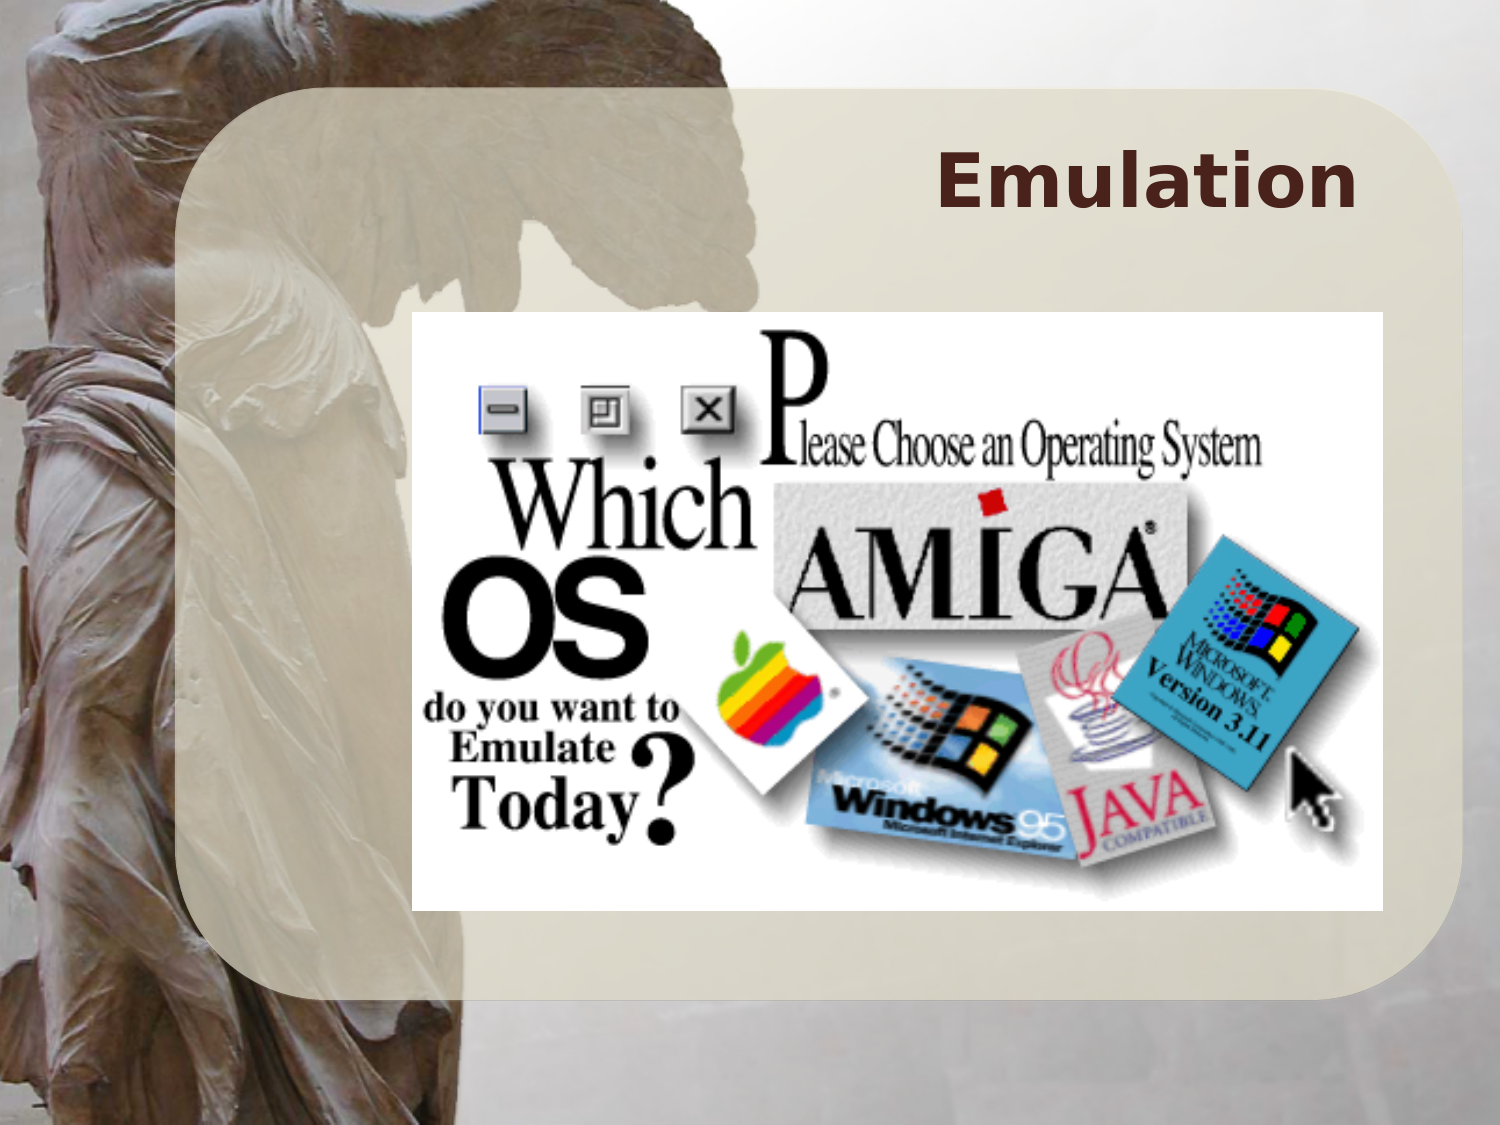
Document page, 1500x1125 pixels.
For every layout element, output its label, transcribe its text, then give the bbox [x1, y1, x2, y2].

picture [0, 0, 1500, 1125]
title Emulation [200, 87, 1375, 276]
